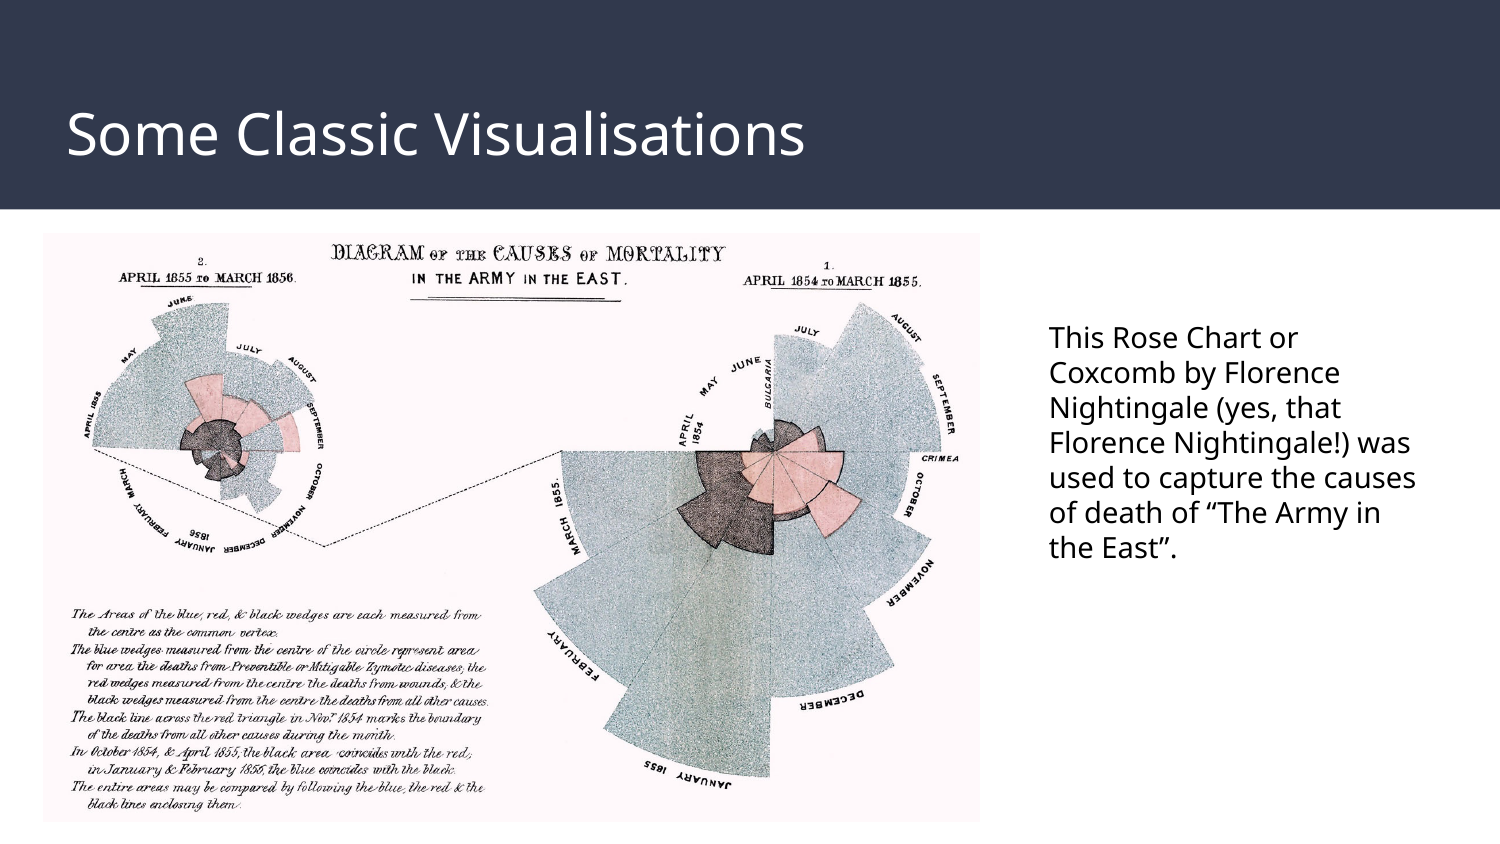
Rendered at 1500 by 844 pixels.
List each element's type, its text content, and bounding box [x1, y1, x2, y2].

picture [43, 233, 980, 822]
text_box This Rose Chart or Coxcomb by Florence Nightingale (yes, that Florence Nightingale!) was used to capture the causes of death of “The Army in the East”. [1033, 304, 1448, 800]
title Some Classic Visualisations [51, 82, 1449, 185]
